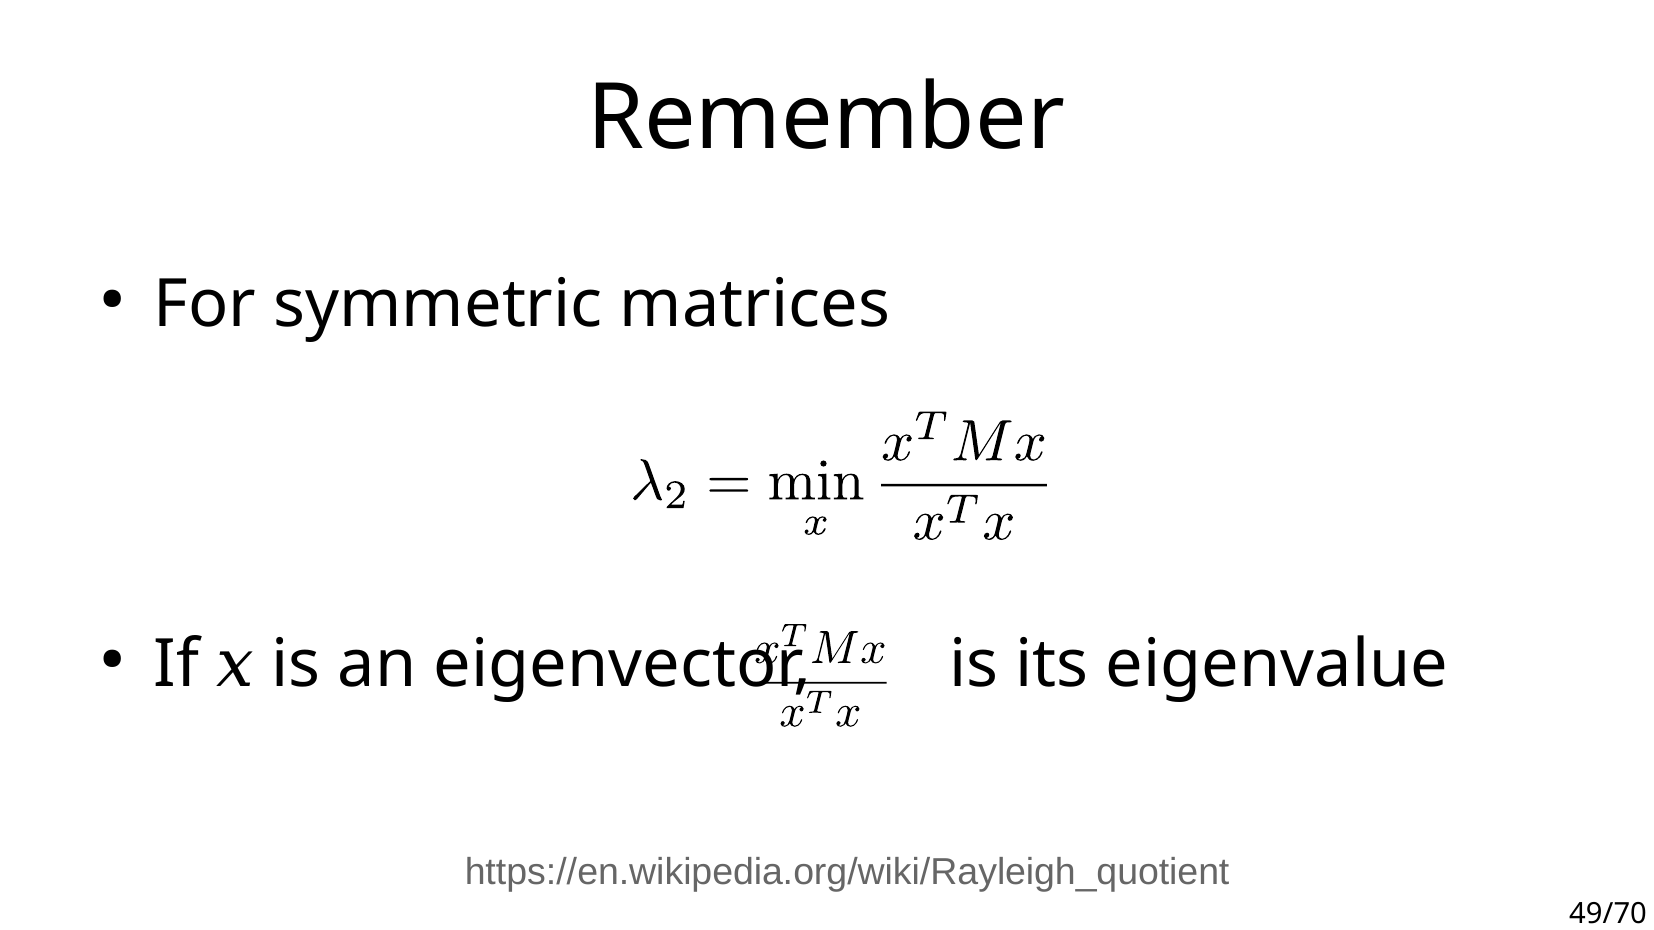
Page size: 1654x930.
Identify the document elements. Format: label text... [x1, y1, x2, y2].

list For symmetric matrices If x is an eigenvector, is its eigenvalue [82, 254, 1571, 811]
text_box https://en.wikipedia.org/wiki/Rayleigh_quotient [450, 843, 1276, 901]
picture [754, 623, 887, 727]
title Remember [82, 1, 1571, 225]
